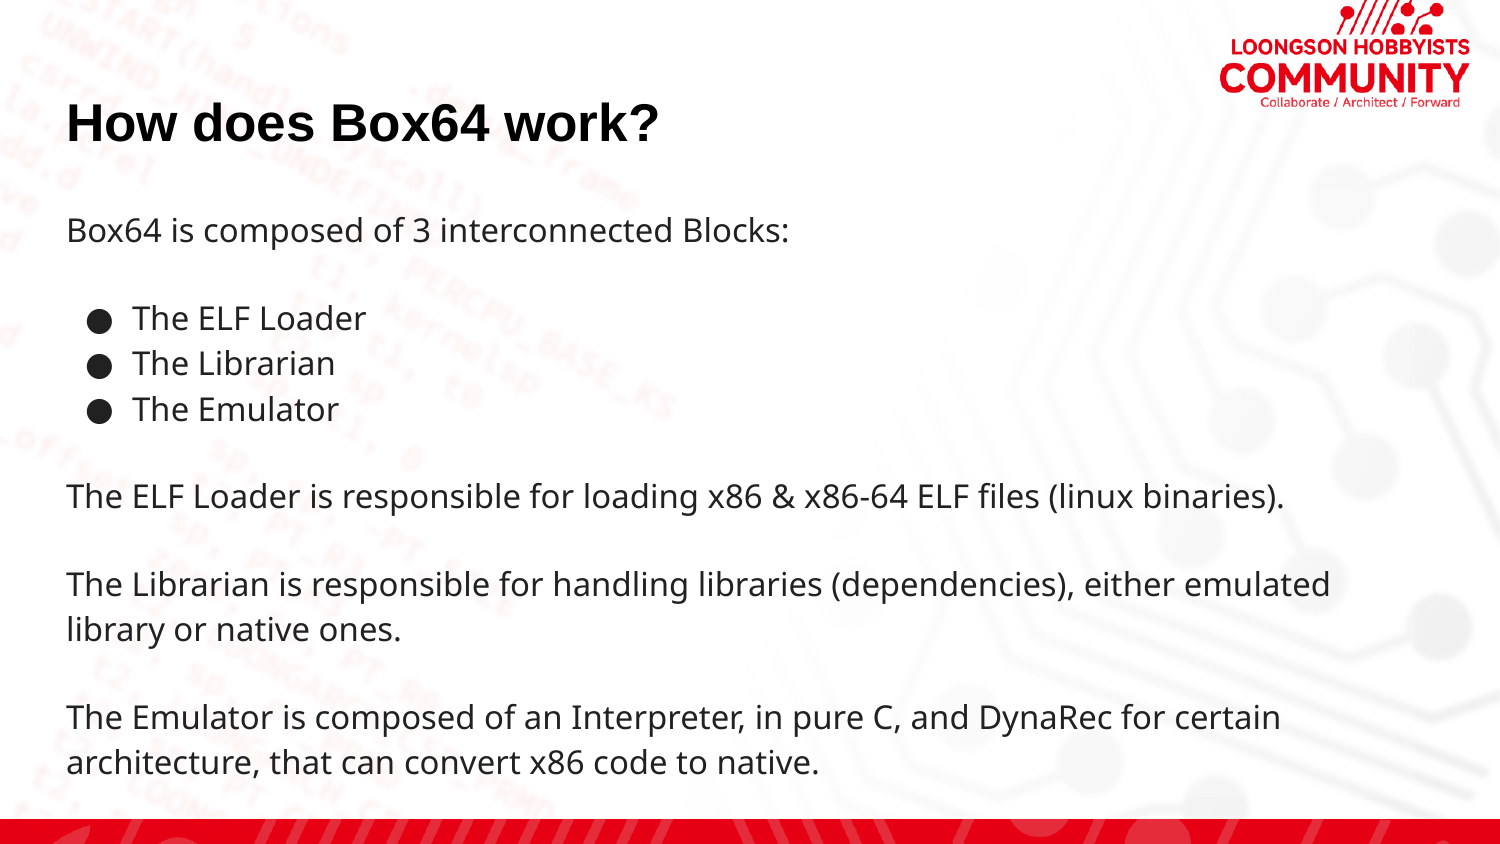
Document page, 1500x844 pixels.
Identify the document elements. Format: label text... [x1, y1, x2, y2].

title How does Box64 work? [51, 72, 1449, 167]
picture [0, 0, 1500, 844]
list Box64 is composed of 3 interconnected Blocks: The ELF Loader The Librarian The Emulator The ELF Loader is responsible for loading x86 & x86-64 ELF files (linux binaries). The Librarian is responsible for handling libraries (dependencies), either emulated library or native ones. The Emulator is composed of an Interpreter, in pure C, and DynaRec for certain architecture, that can convert x86 code to native. [51, 189, 1415, 797]
